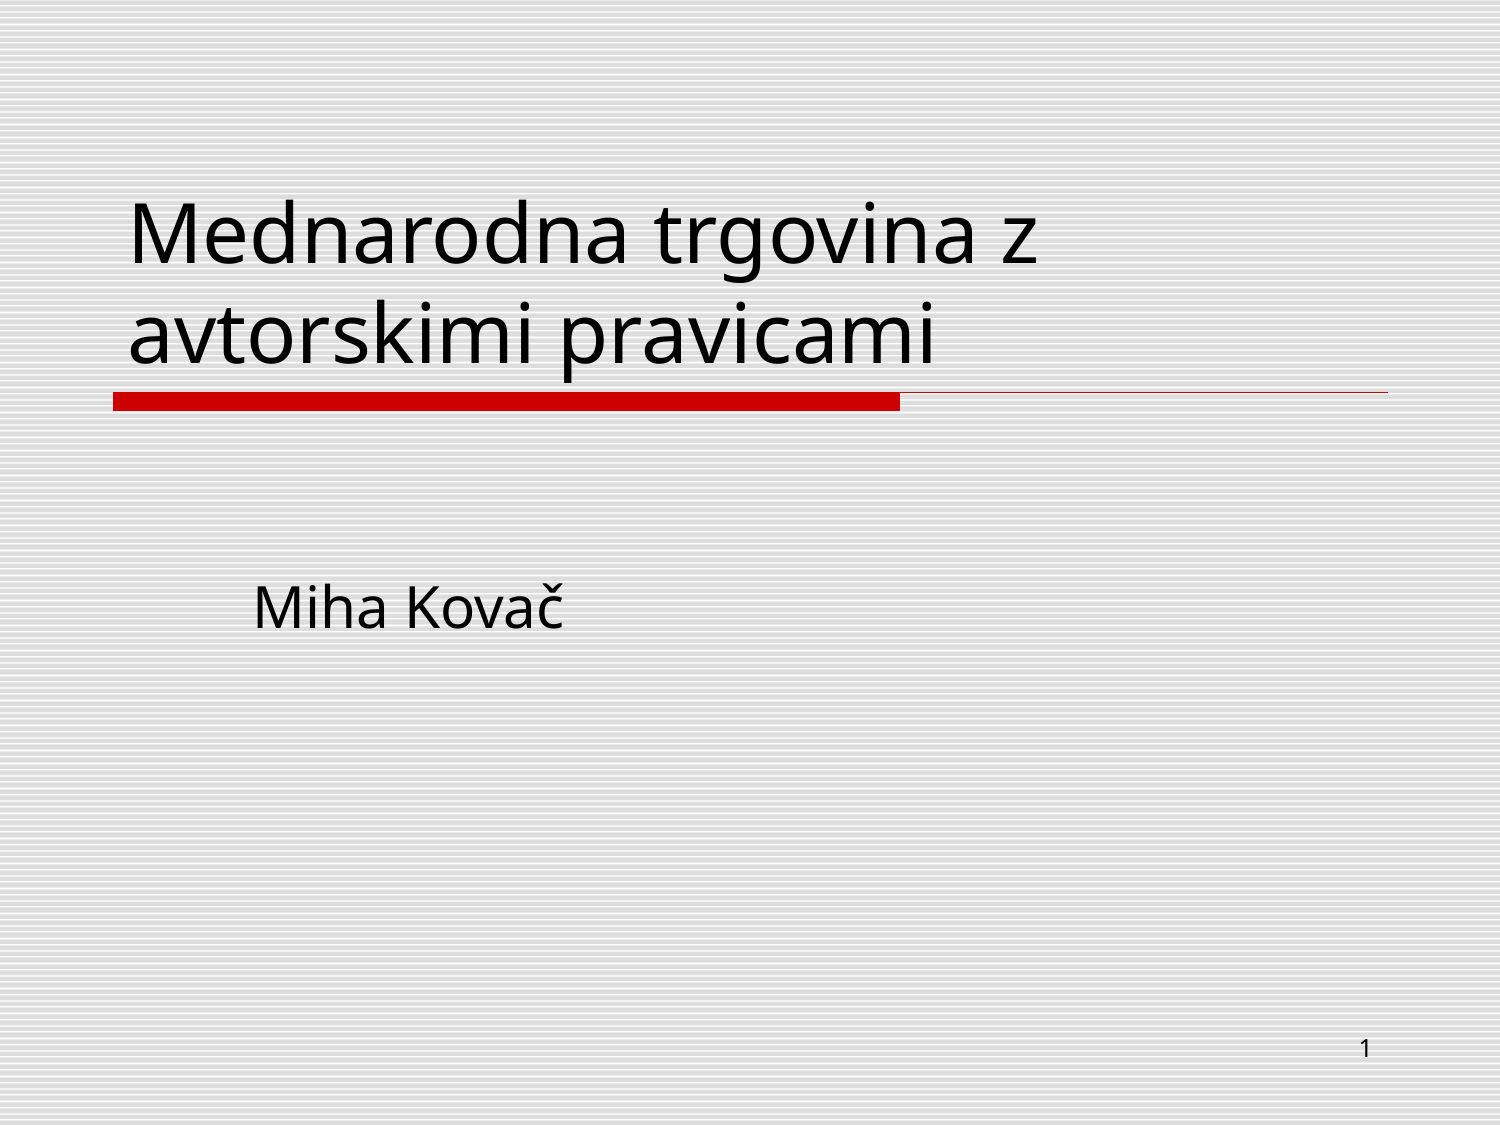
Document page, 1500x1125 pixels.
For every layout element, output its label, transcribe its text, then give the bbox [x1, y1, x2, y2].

title Mednarodna trgovina z avtorskimi pravicami [112, 162, 1388, 388]
picture [0, 0, 1500, 1125]
text_box <number> [1074, 1025, 1388, 1101]
text_box Miha Kovač [237, 562, 1388, 826]
